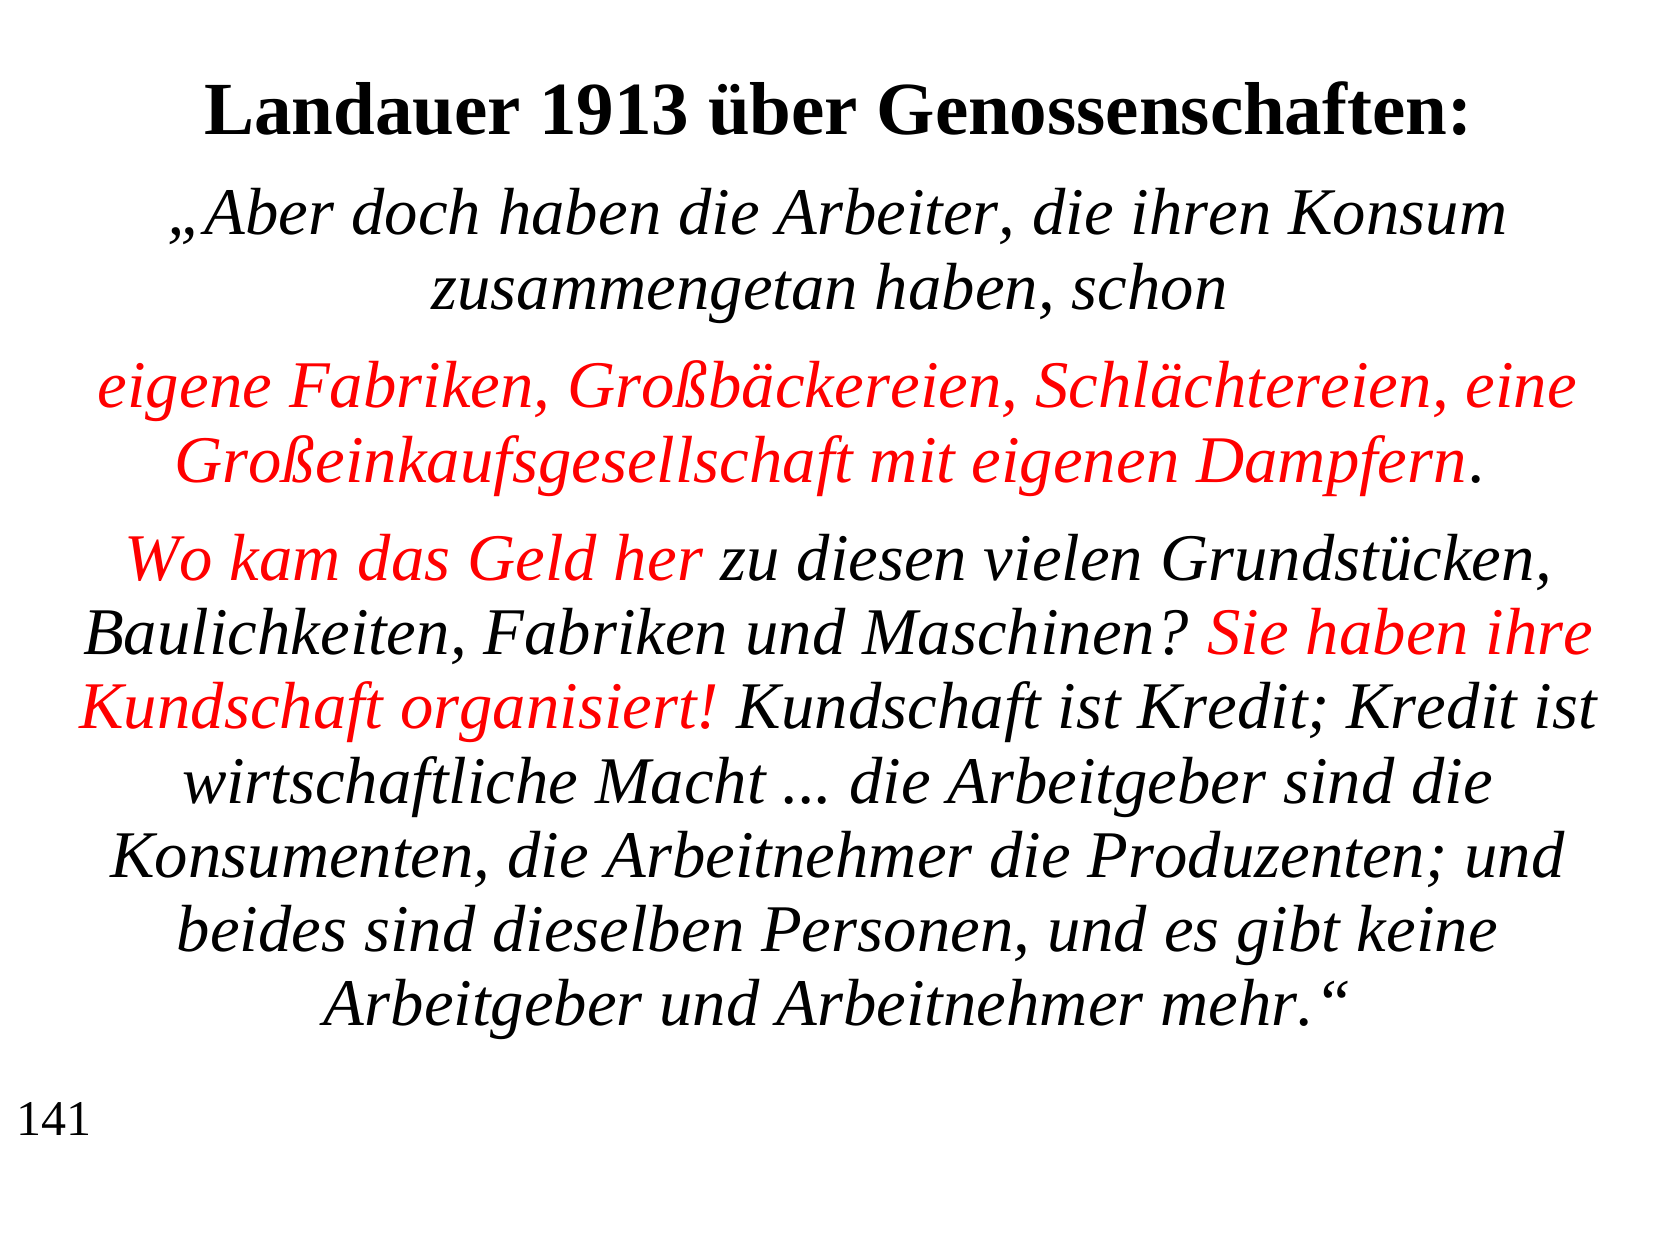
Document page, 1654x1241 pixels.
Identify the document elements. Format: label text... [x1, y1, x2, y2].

text_box <Nummer> [16, 1090, 252, 1152]
text_box Landauer 1913 über Genossenschaften: „Aber doch haben die Arbeiter, die ihren Konsum zusammengetan haben, schon eigene Fabriken, Großbäckereien, Schlächtereien, eine Großeinkaufsgesellschaft mit eigenen Dampfern. Wo kam das Geld her zu diesen vielen Grundstücken, Baulichkeiten, Fabriken und Maschinen? Sie haben ihre Kundschaft organisiert! Kundschaft ist Kredit; Kredit ist wirtschaftliche Macht ... die Arbeitgeber sind die Konsumenten, die Arbeitnehmer die Produzenten; und beides sind dieselben Personen, und es gibt keine Arbeitgeber und Arbeitnehmer mehr.“ [67, 67, 1610, 1154]
